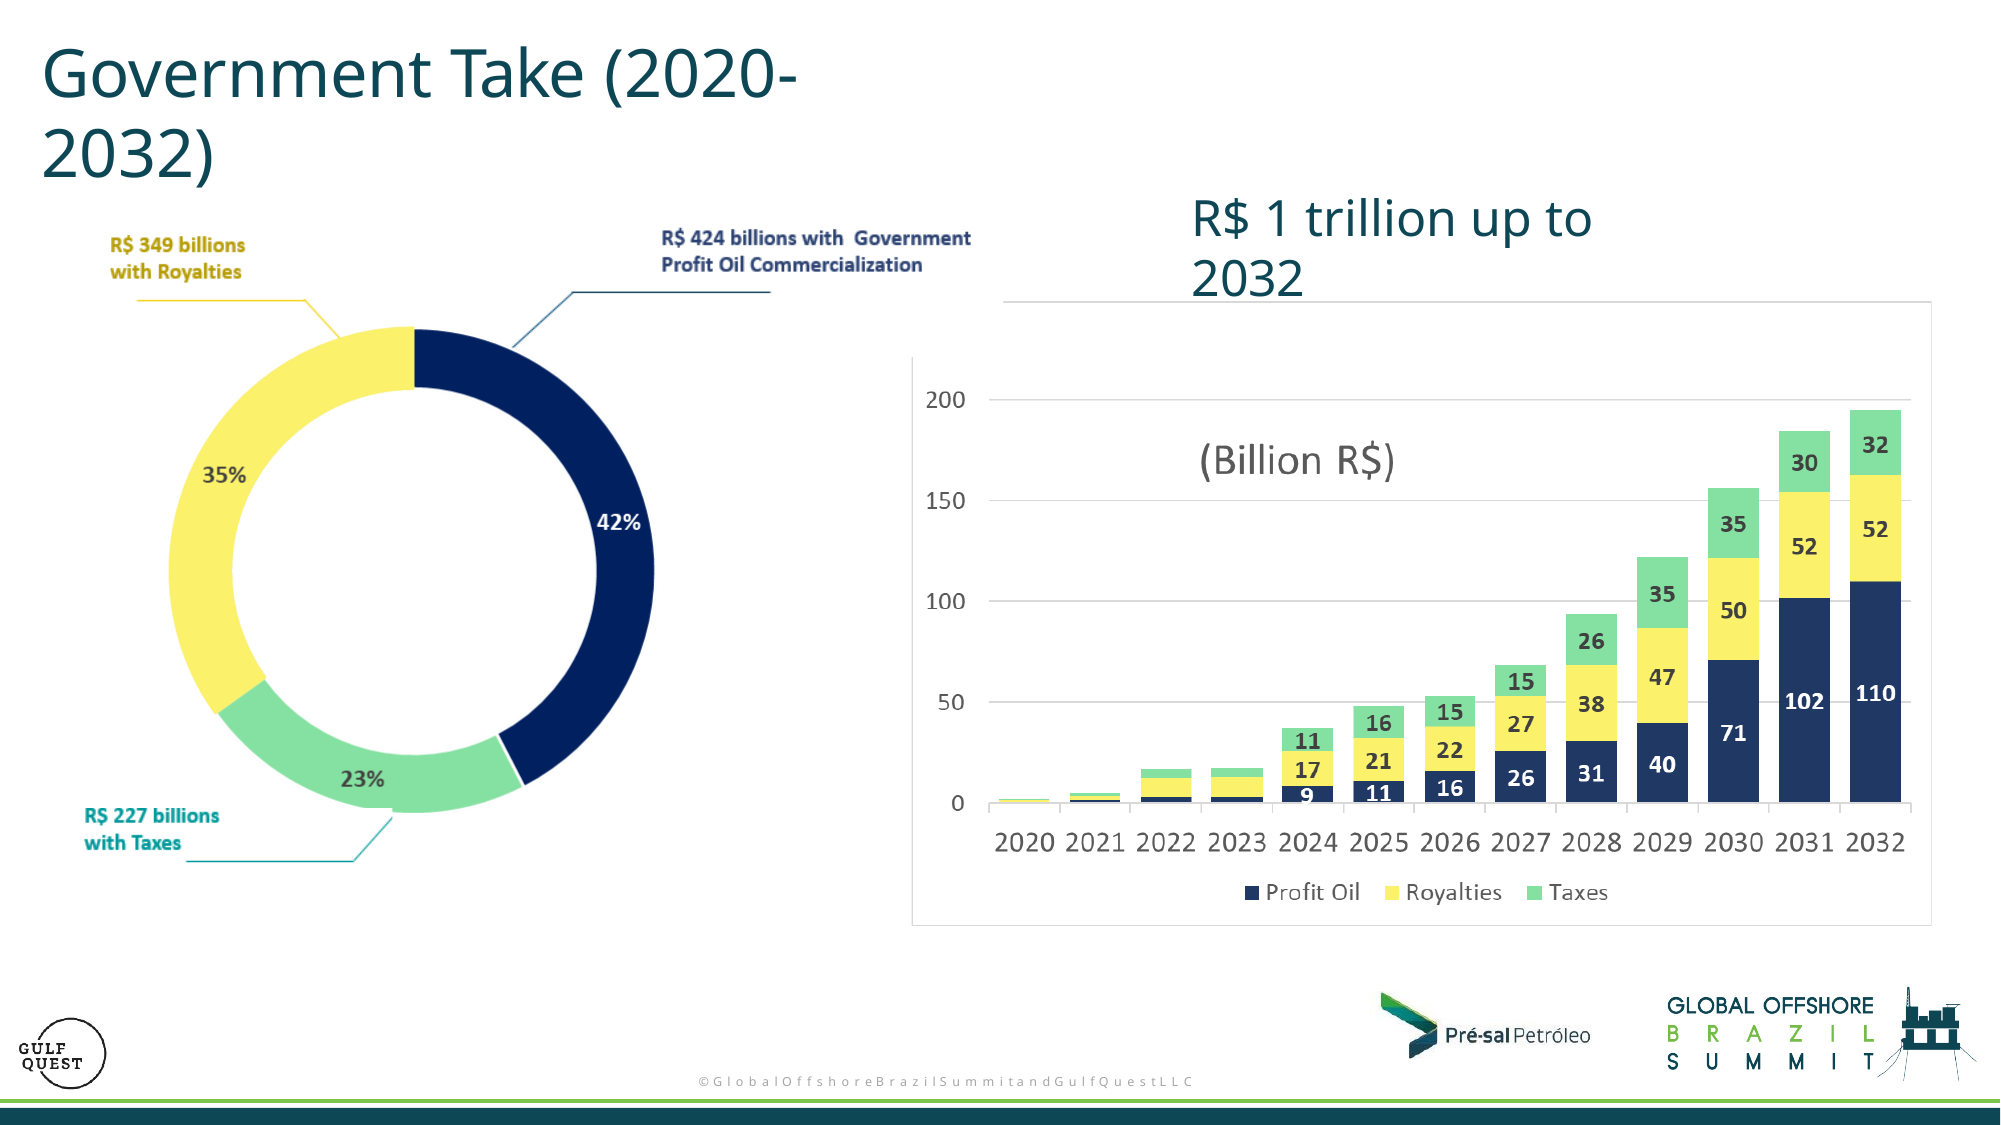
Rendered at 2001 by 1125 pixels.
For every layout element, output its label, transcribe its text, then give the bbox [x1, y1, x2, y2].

text_box [27, 209, 1932, 926]
text_box R$ 1 trillion up to 2032 [1189, 184, 1702, 249]
text_box [1369, 992, 1592, 1059]
text_box © G l o b a l O f f s h o r e B r a z i l S u m m i t a n d G u l f Q u e s t L L C [696, 1071, 1297, 1091]
text_box Government Take (2020-2032) [39, 28, 948, 113]
